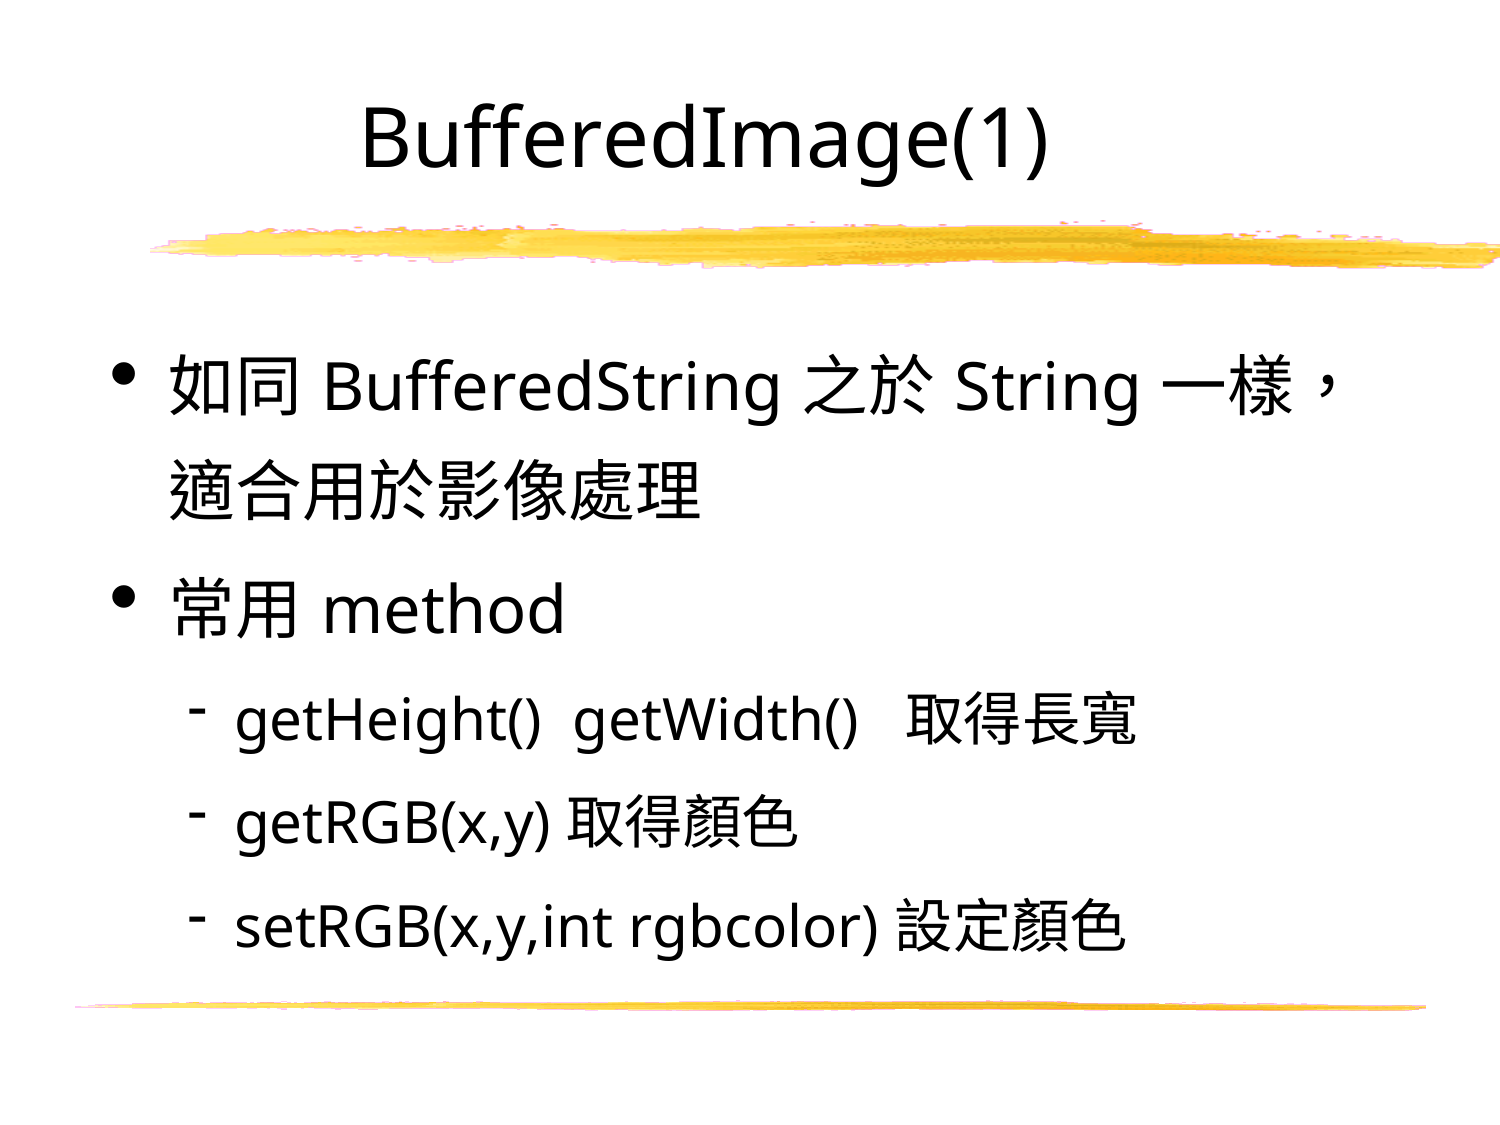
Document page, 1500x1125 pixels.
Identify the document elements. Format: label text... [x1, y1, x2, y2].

picture [75, 999, 1426, 1013]
list 如同BufferedString之於String一樣，適合用於影像處理 常用method getHeight() getWidth() 取得長寬 getRGB(x,y)取得顏色 setRGB(x,y,int rgbcolor)設定顏色 [112, 324, 1388, 1000]
picture [150, 215, 1500, 279]
title BufferedImage(1) [66, 35, 1342, 225]
